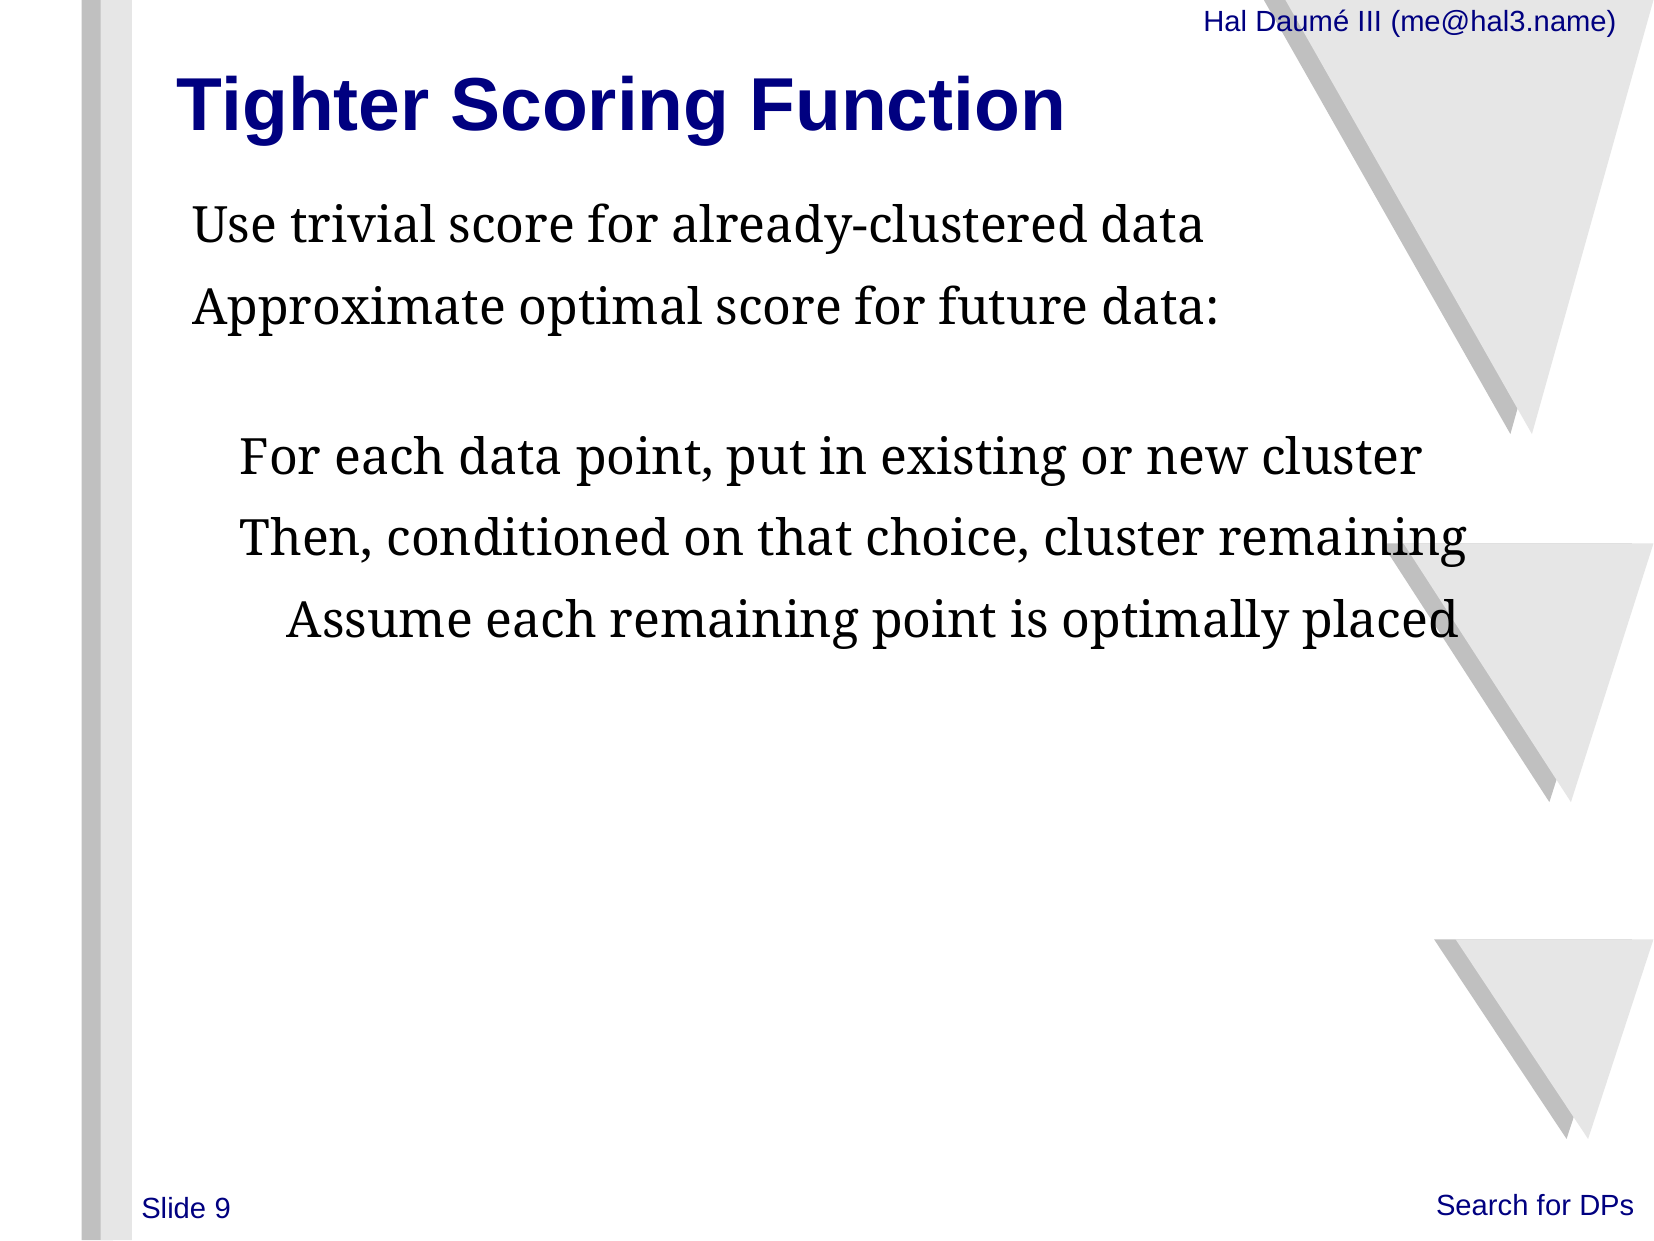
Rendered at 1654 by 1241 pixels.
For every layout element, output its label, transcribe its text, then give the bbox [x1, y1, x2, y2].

list Use trivial score for already-clustered data Approximate optimal score for future data: For each data point, put in existing or new cluster Then, conditioned on that choice, cluster remaining Assume each remaining point is optimally placed [180, 188, 1512, 1127]
title Tighter Scoring Function [176, 44, 1509, 166]
